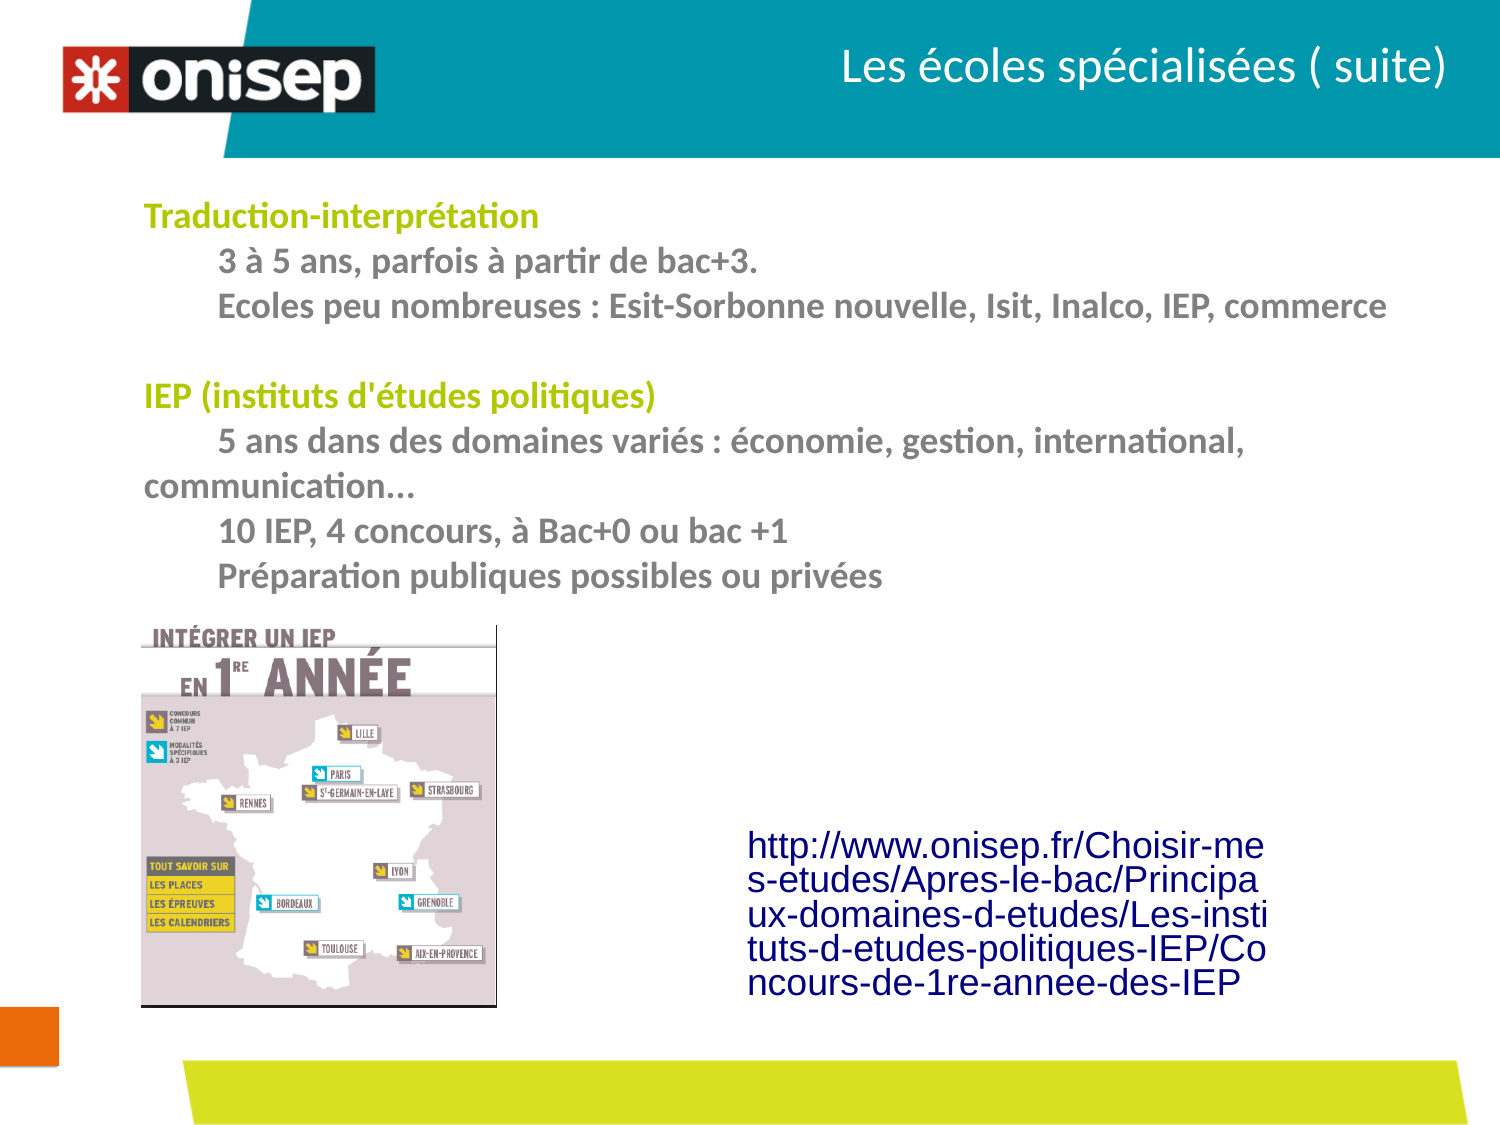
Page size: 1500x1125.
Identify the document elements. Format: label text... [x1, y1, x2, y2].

text_box http://www.onisep.fr/Choisir-mes-etudes/Apres-le-bac/Principaux-domaines-d-etudes/Les-instituts-d-etudes-politiques-IEP/Concours-de-1re-annee-des-IEP [732, 817, 1294, 1043]
text_box [0, 1006, 60, 1066]
text_box Les écoles spécialisées ( suite) [316, 25, 1475, 100]
text_box Traduction-interprétation 3 à 5 ans, parfois à partir de bac+3. Ecoles peu nombreuses : Esit-Sorbonne nouvelle, Isit, Inalco, IEP, commerce IEP (instituts d'études politiques) 5 ans dans des domaines variés : économie, gestion, international, communication... 10 IEP, 4 concours, à Bac+0 ou bac +1 Préparation publiques possibles ou privées [129, 183, 1453, 604]
picture [0, 0, 1500, 1125]
